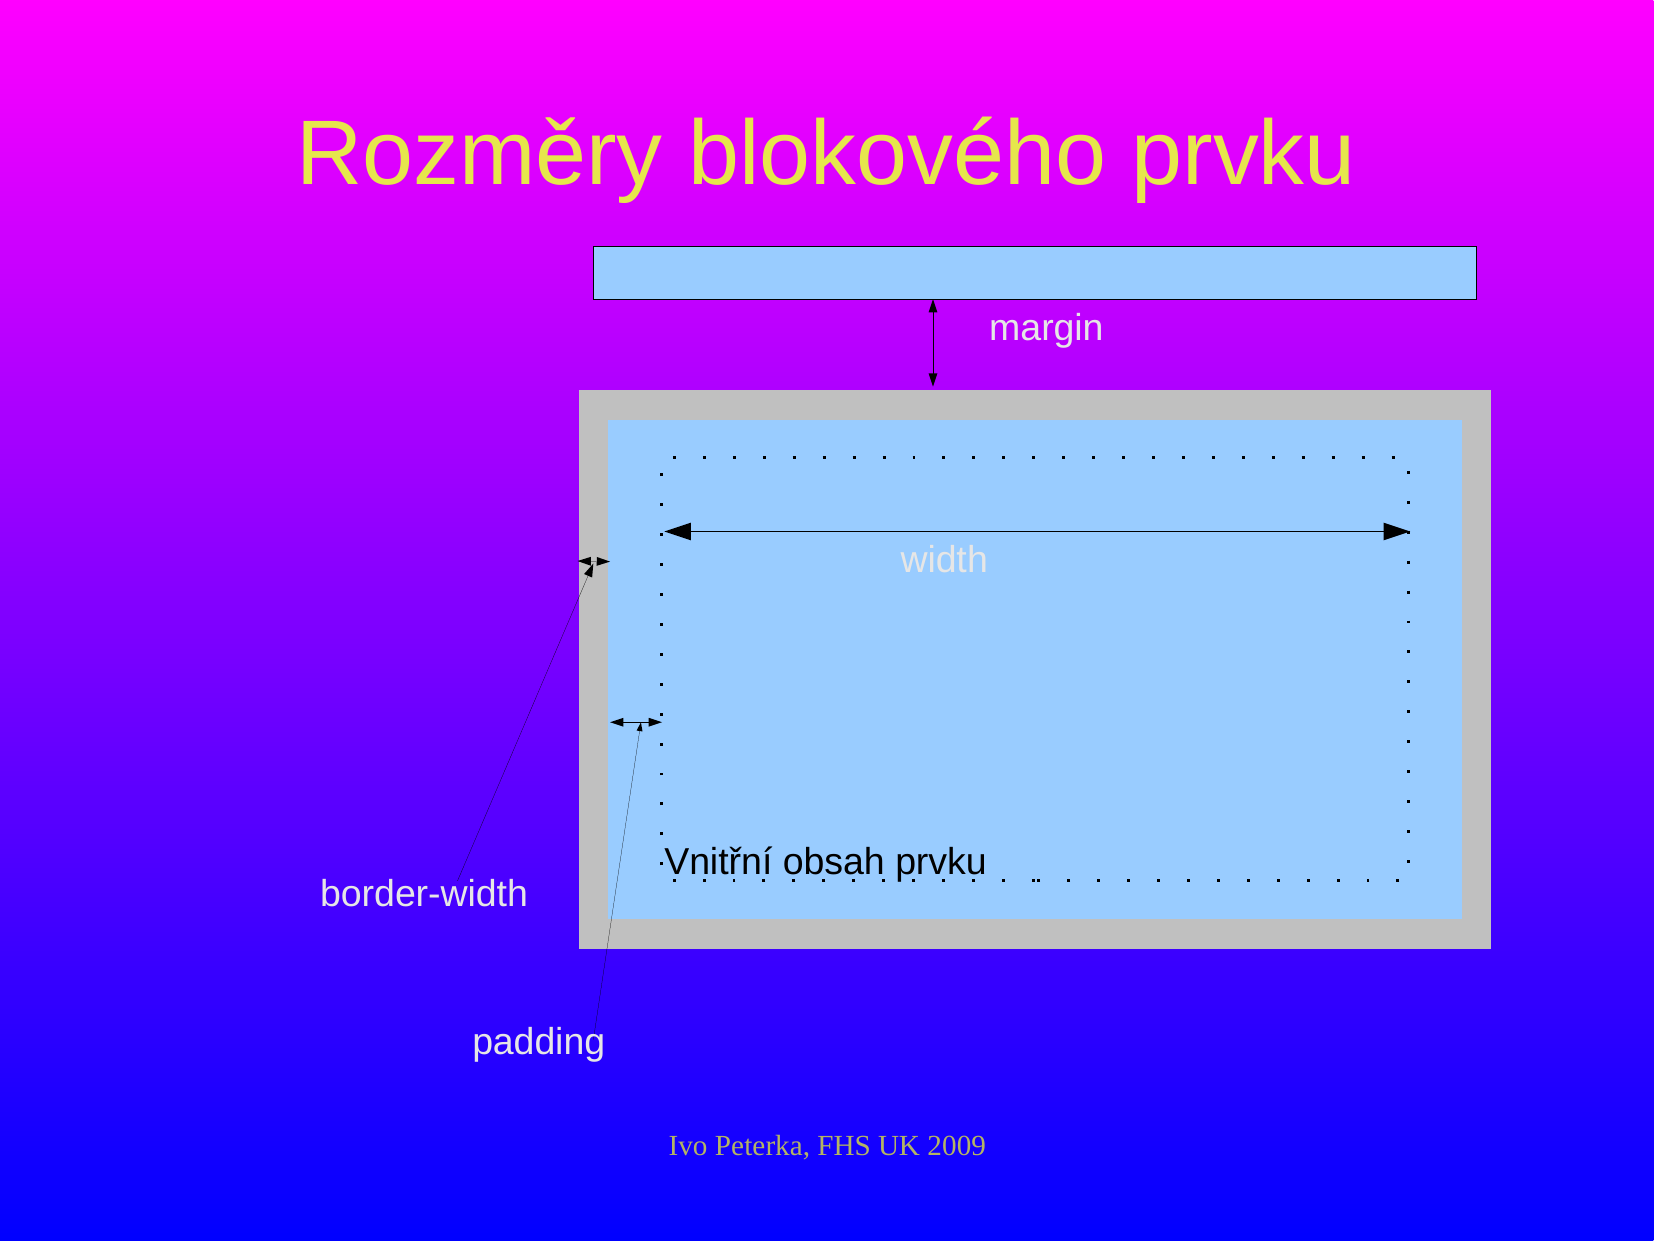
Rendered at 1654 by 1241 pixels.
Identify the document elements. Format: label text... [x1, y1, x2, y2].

text_box width [885, 531, 1182, 589]
text_box [593, 404, 1477, 934]
text_box [593, 246, 1477, 300]
text_box Vnitřní obsah prvku [649, 832, 1063, 890]
title Rozměry blokového prvku [82, 49, 1571, 257]
text_box padding [457, 1013, 730, 1093]
text_box margin [974, 299, 1137, 379]
text_box border-width [305, 865, 593, 926]
